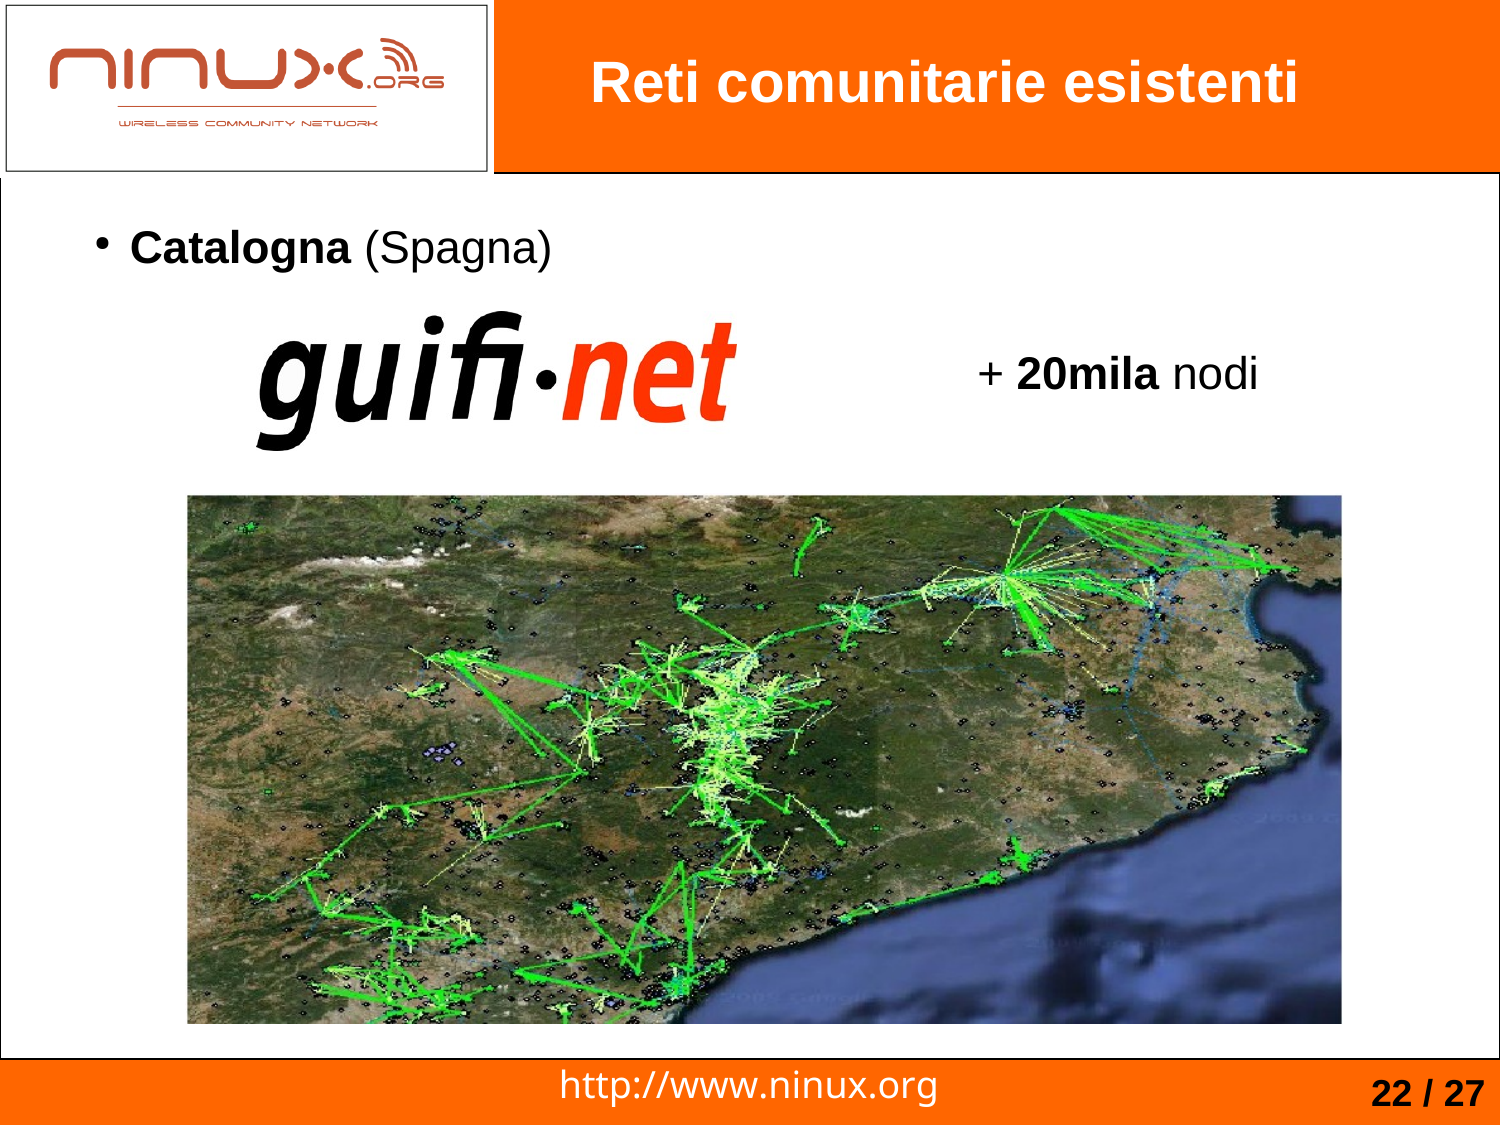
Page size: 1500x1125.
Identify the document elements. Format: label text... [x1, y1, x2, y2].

title Reti comunitarie esistenti [421, 0, 1470, 173]
picture [0, 0, 421, 178]
text_box Catalogna (Spagna) + 20mila nodi [58, 154, 1444, 982]
text_box http://www.ninux.org [0, 1053, 1500, 1125]
picture [256, 311, 737, 451]
picture [185, 493, 1343, 1025]
text_box <numero> / 27 [1257, 1061, 1500, 1125]
